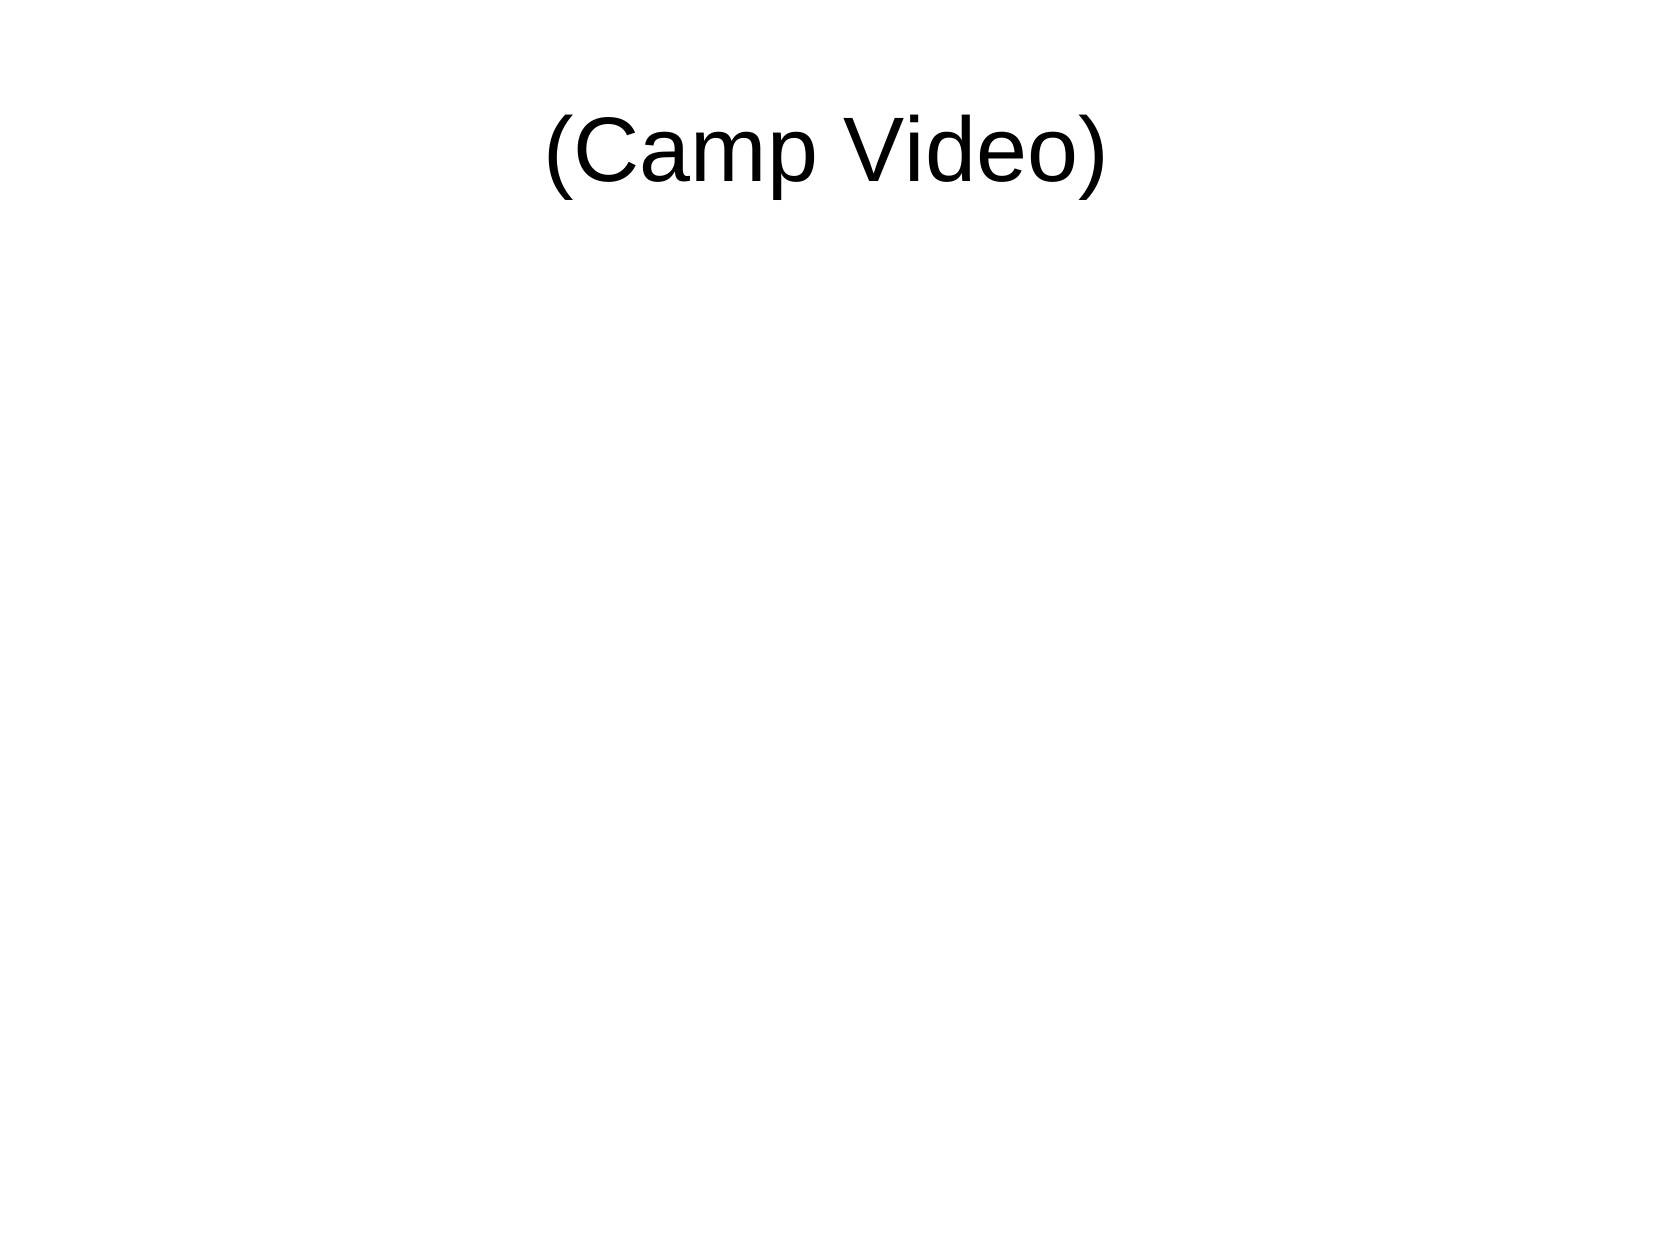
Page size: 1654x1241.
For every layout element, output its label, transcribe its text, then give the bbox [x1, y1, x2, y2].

title (Camp Video) [82, 49, 1571, 257]
